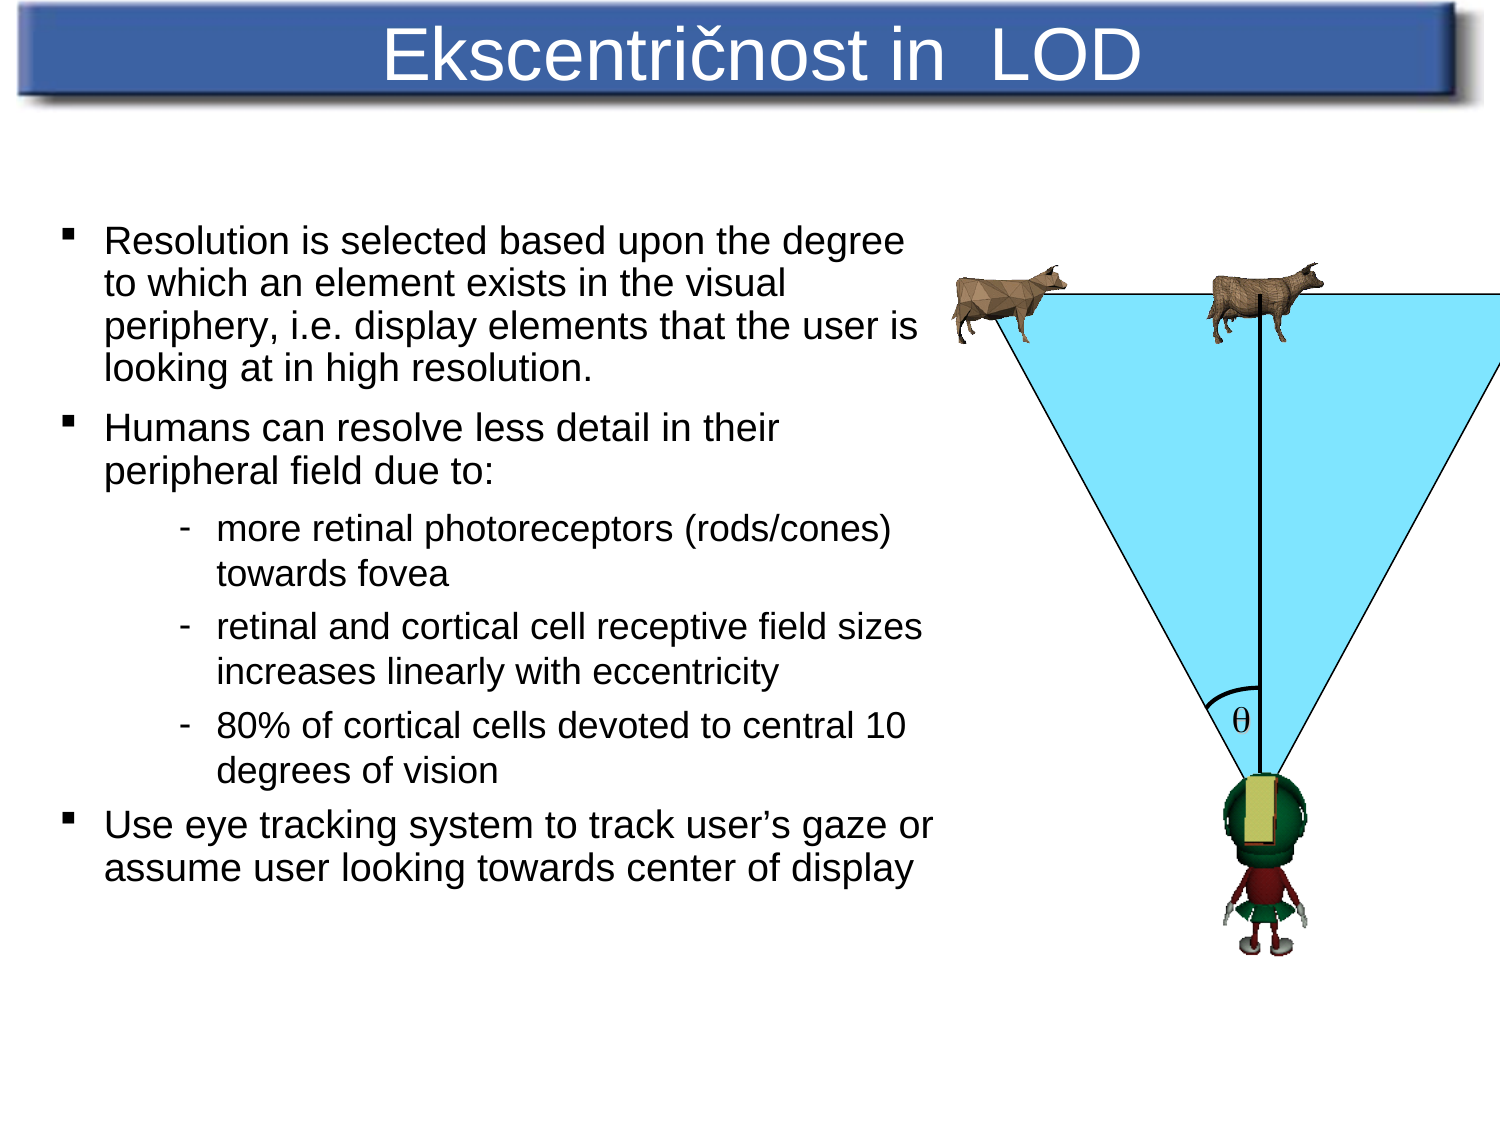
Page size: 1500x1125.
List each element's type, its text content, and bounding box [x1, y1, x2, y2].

list Resolution is selected based upon the degree to which an element exists in the visual periphery, i.e. display elements that the user is looking at in high resolution. Humans can resolve less detail in their peripheral field due to: more retinal photoreceptors (rods/cones) towards fovea retinal and cortical cell receptive field sizes increases linearly with eccentricity 80% of cortical cells devoted to central 10 degrees of vision Use eye tracking system to track user’s gaze or assume user looking towards center of display [0, 212, 963, 1038]
text_box [1262, 294, 1500, 751]
text_box [1207, 703, 1216, 727]
text_box  [1216, 687, 1271, 749]
title Ekscentričnost in LOD [24, 0, 1500, 103]
picture [950, 262, 1068, 345]
picture [16, 0, 1484, 113]
picture [1206, 262, 1324, 344]
text_box [1009, 294, 1258, 706]
picture [1195, 751, 1340, 974]
